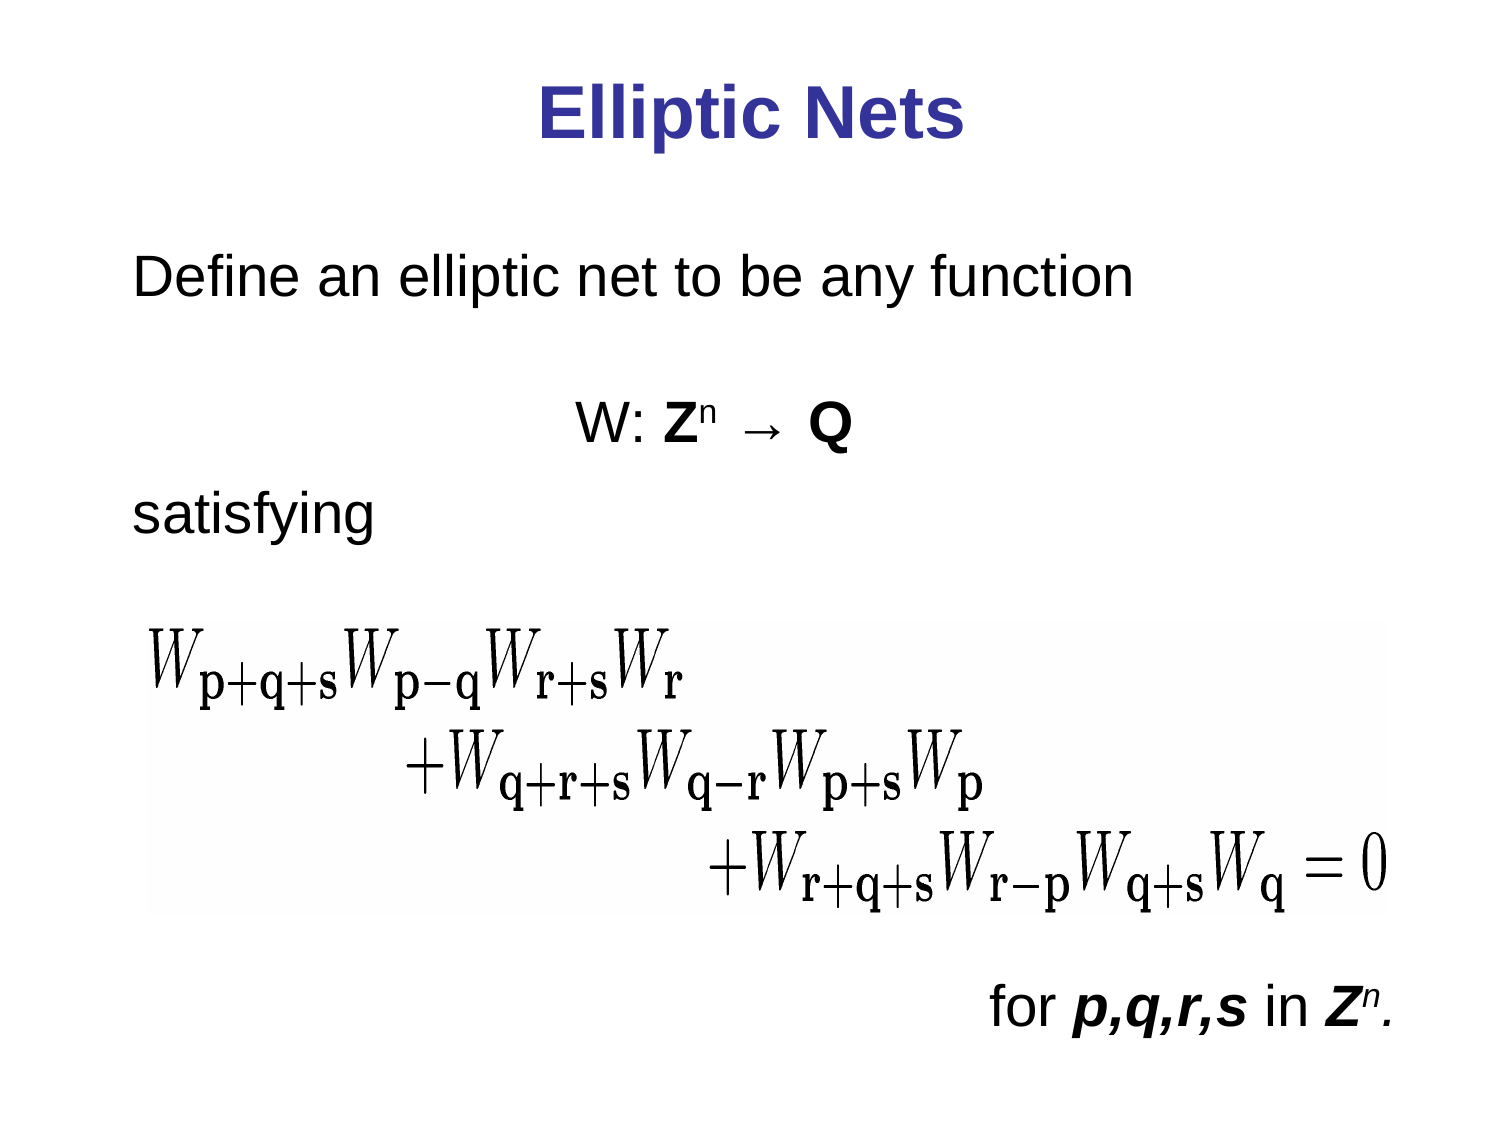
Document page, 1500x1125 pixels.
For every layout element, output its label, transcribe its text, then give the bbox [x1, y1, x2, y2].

text_box W: Zn → Q [560, 390, 869, 473]
text_box satisfying [118, 481, 414, 562]
title Elliptic Nets [76, 59, 1427, 166]
picture [147, 620, 1388, 916]
text_box for p,q,r,s in Zn. [974, 974, 1413, 1057]
text_box Define an elliptic net to be any function [117, 244, 1152, 384]
